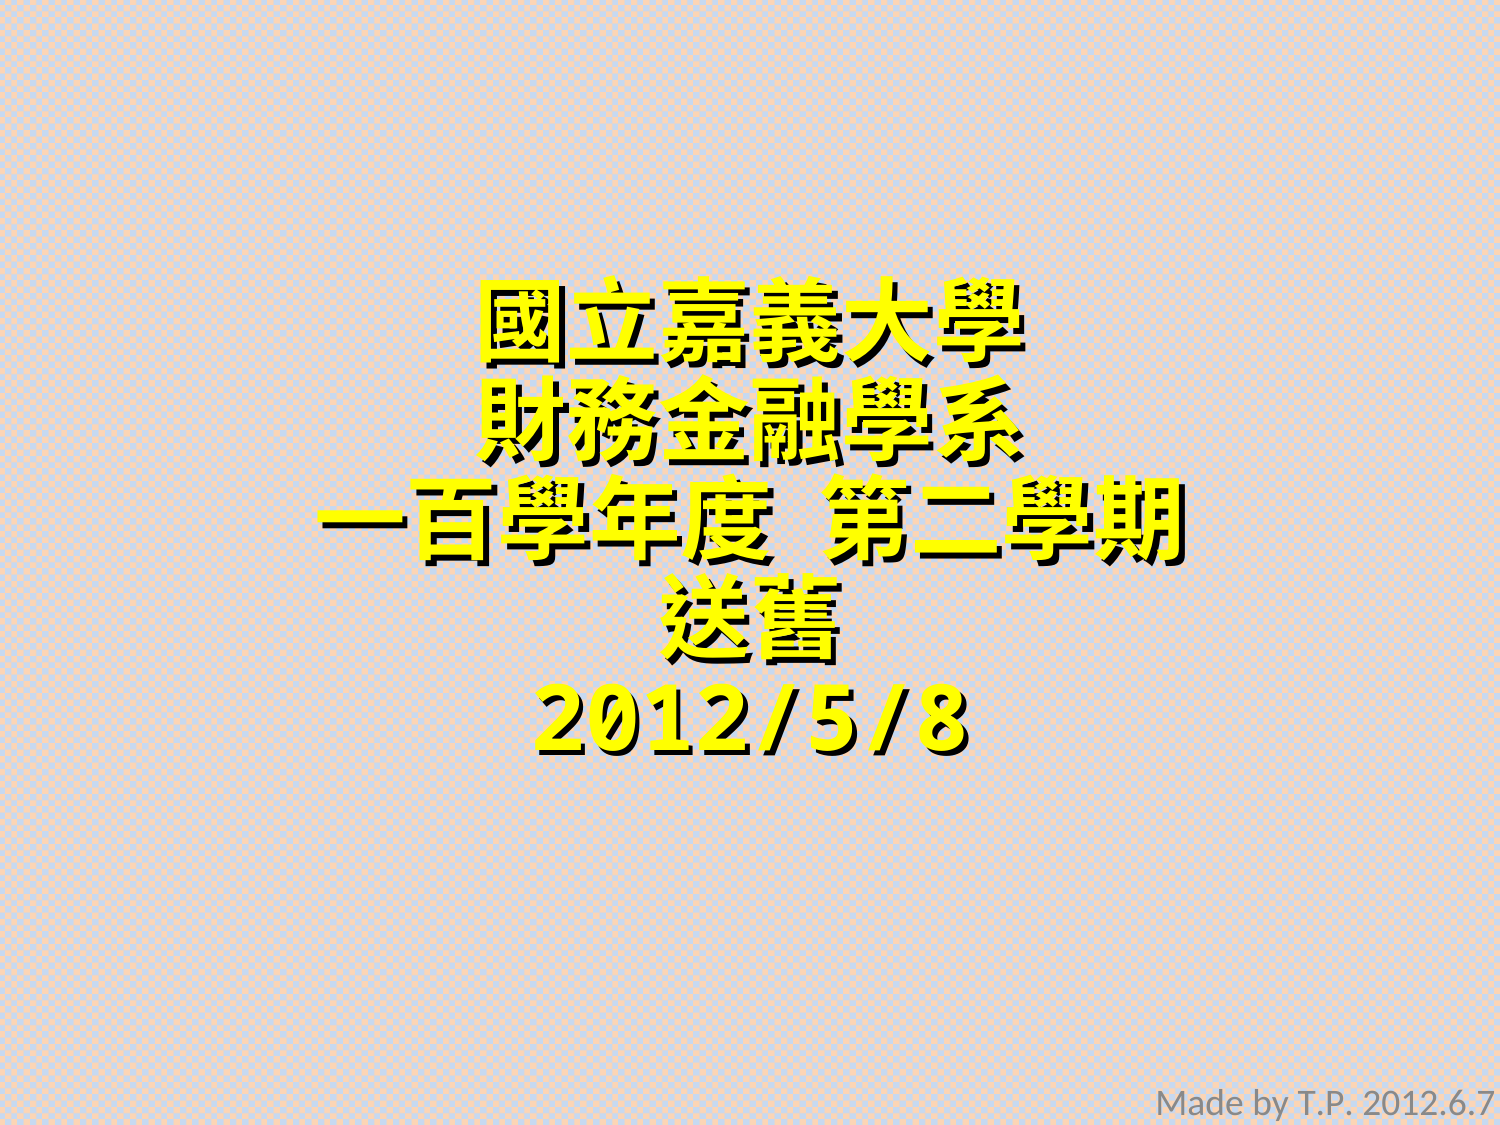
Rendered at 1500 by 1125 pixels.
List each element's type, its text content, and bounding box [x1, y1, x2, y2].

text_box 國立嘉義大學 財務金融學系 一百學年度 第二學期 送舊 2012/5/8 [112, 243, 1388, 804]
picture [0, 0, 1500, 1125]
text_box Made by T.P. 2012.6.7 [1056, 1070, 1500, 1125]
